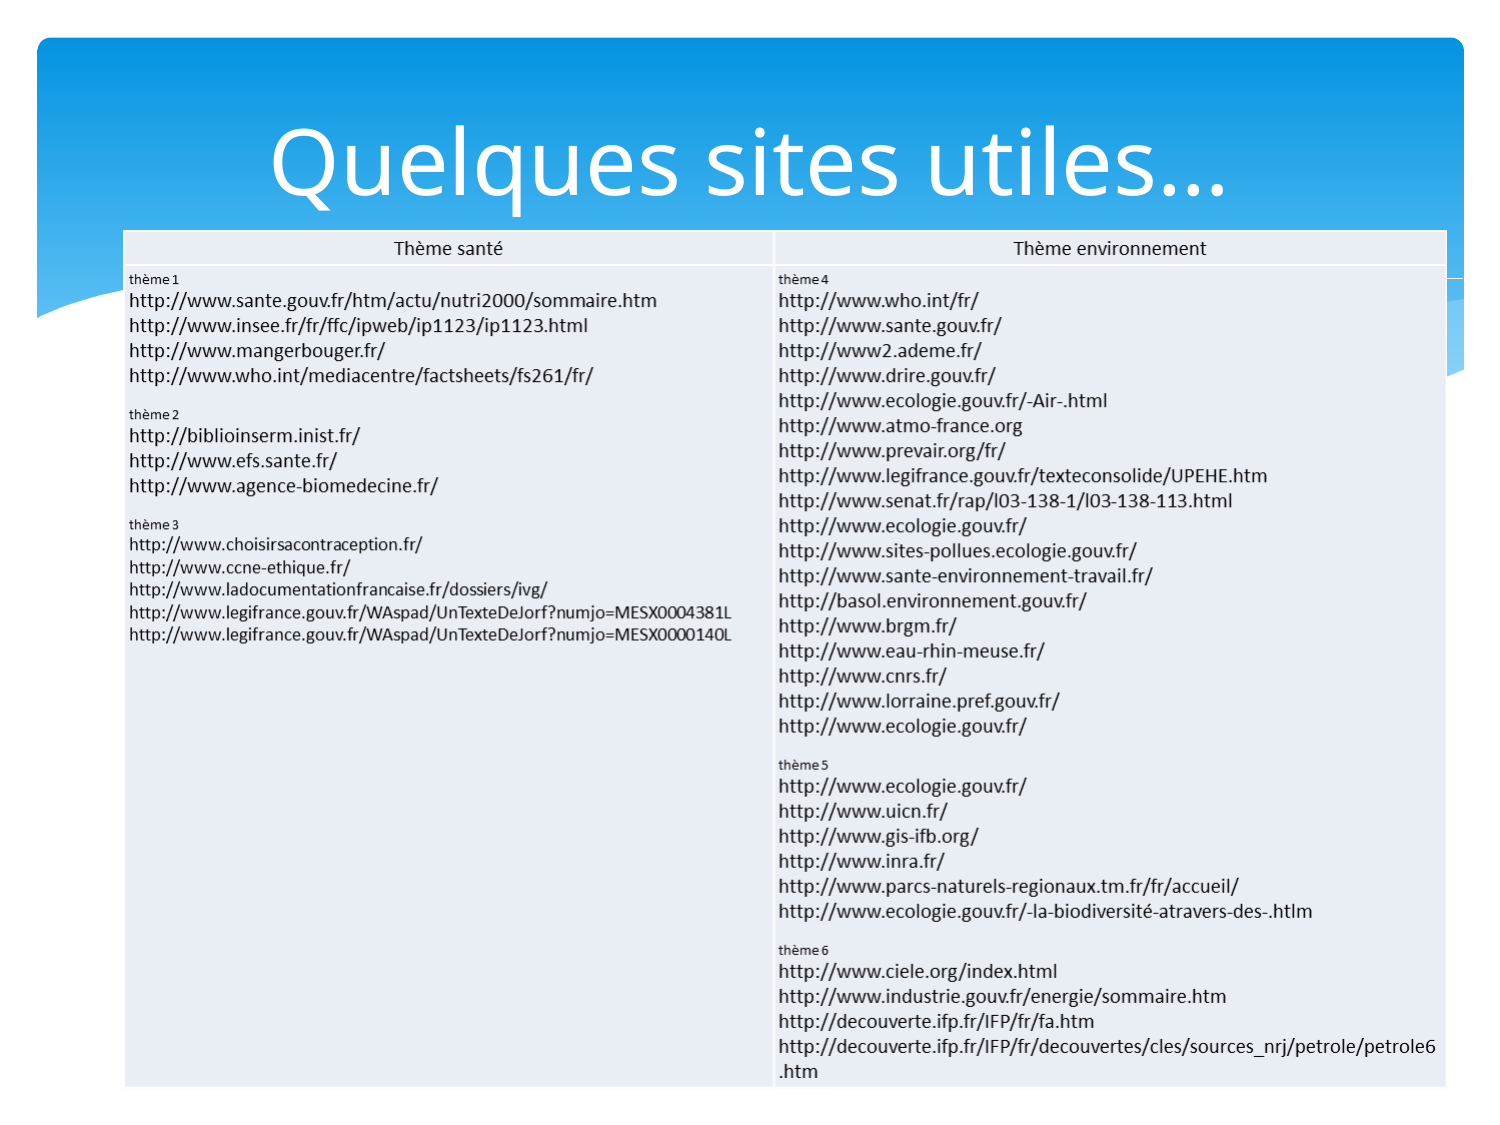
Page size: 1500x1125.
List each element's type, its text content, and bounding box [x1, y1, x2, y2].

title Quelques sites utiles… [75, 55, 1426, 262]
picture [123, 231, 1447, 1097]
